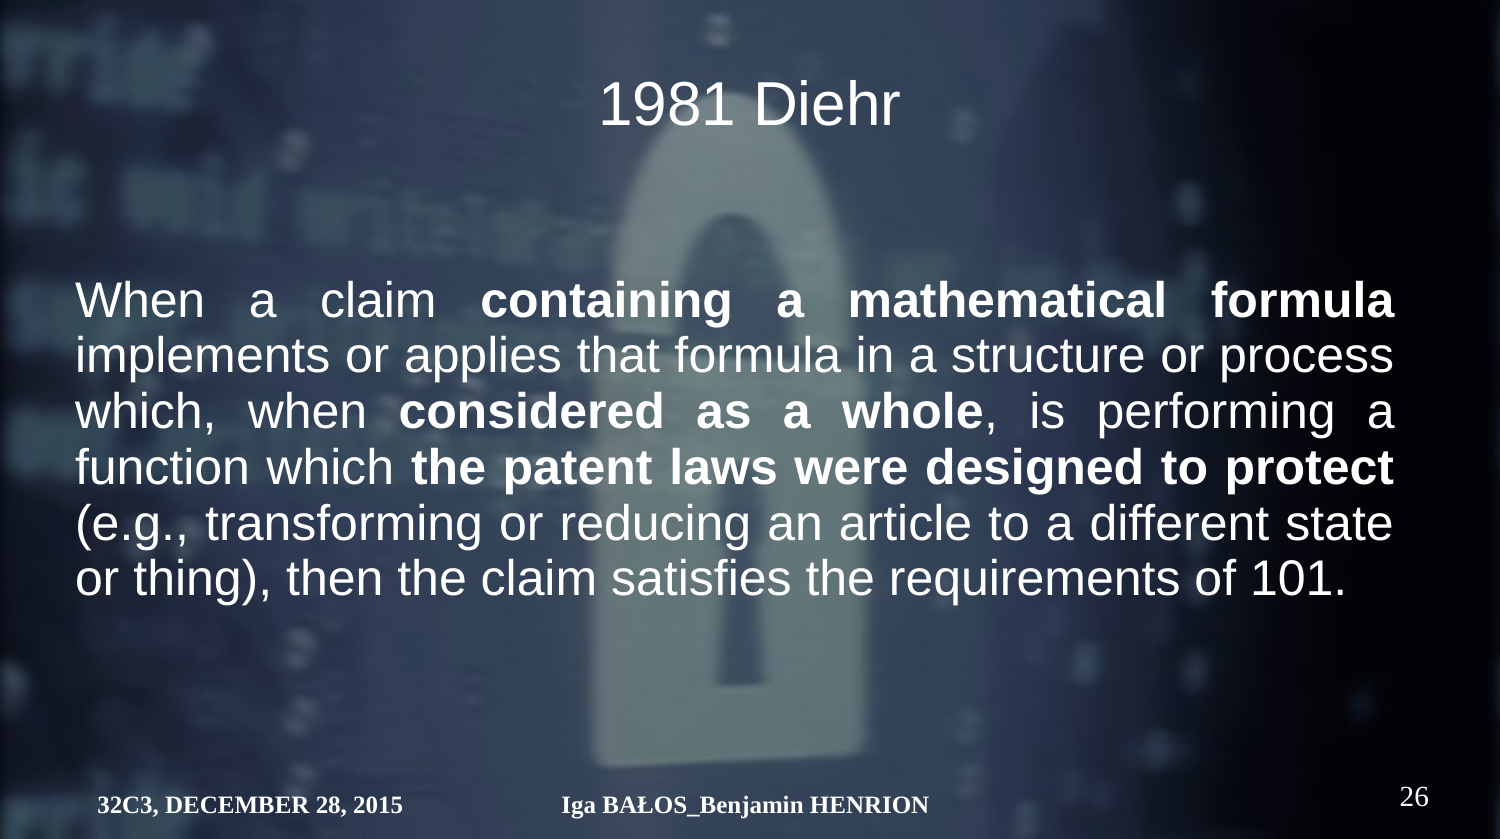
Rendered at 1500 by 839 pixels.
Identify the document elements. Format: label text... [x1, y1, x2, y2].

picture [0, 0, 1500, 839]
list When a claim containing a mathematical formula implements or applies that formula in a structure or process which, when considered as a whole, is performing a function which the patent laws were designed to protect (e.g., transforming or reducing an article to a different state or thing), then the claim satisfies the requirements of 101. [74, 196, 1395, 839]
title 1981 Diehr [74, 33, 1425, 174]
